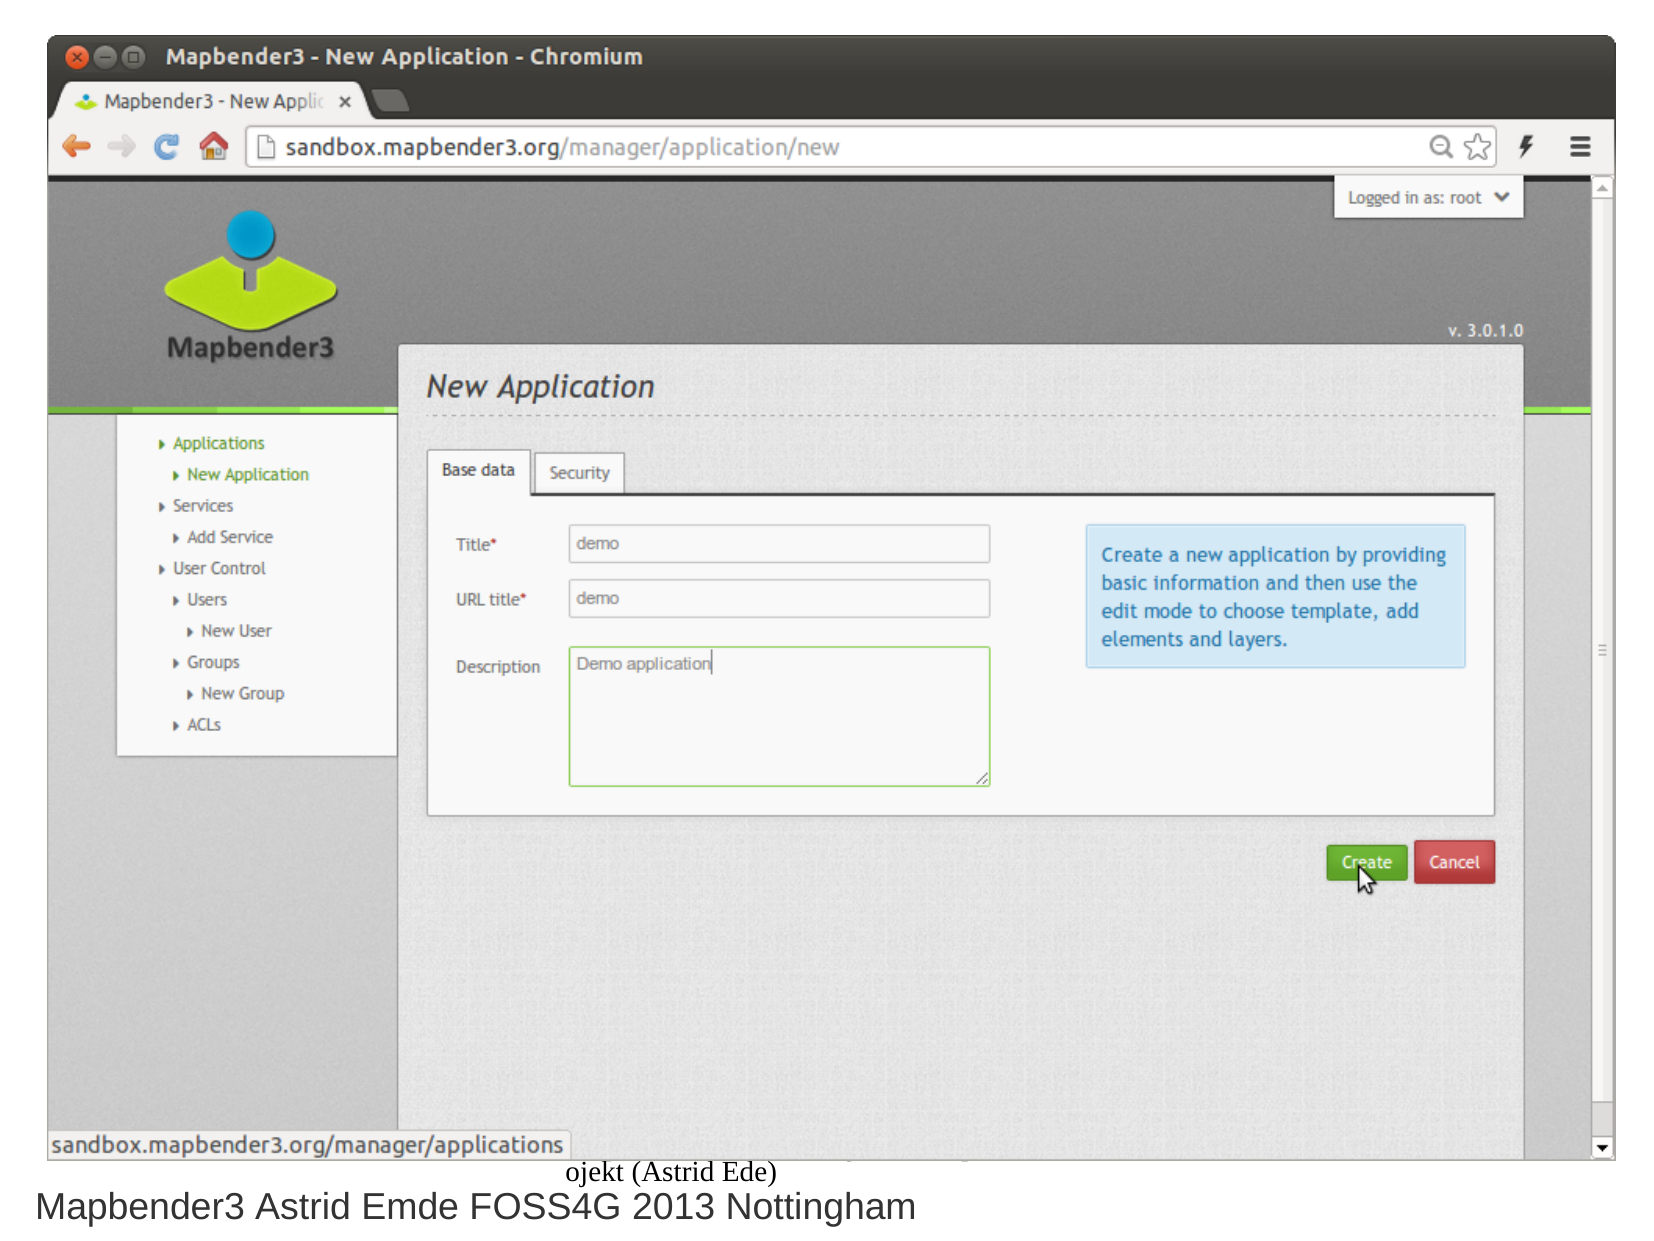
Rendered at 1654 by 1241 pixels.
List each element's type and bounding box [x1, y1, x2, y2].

picture [47, 35, 1616, 1161]
